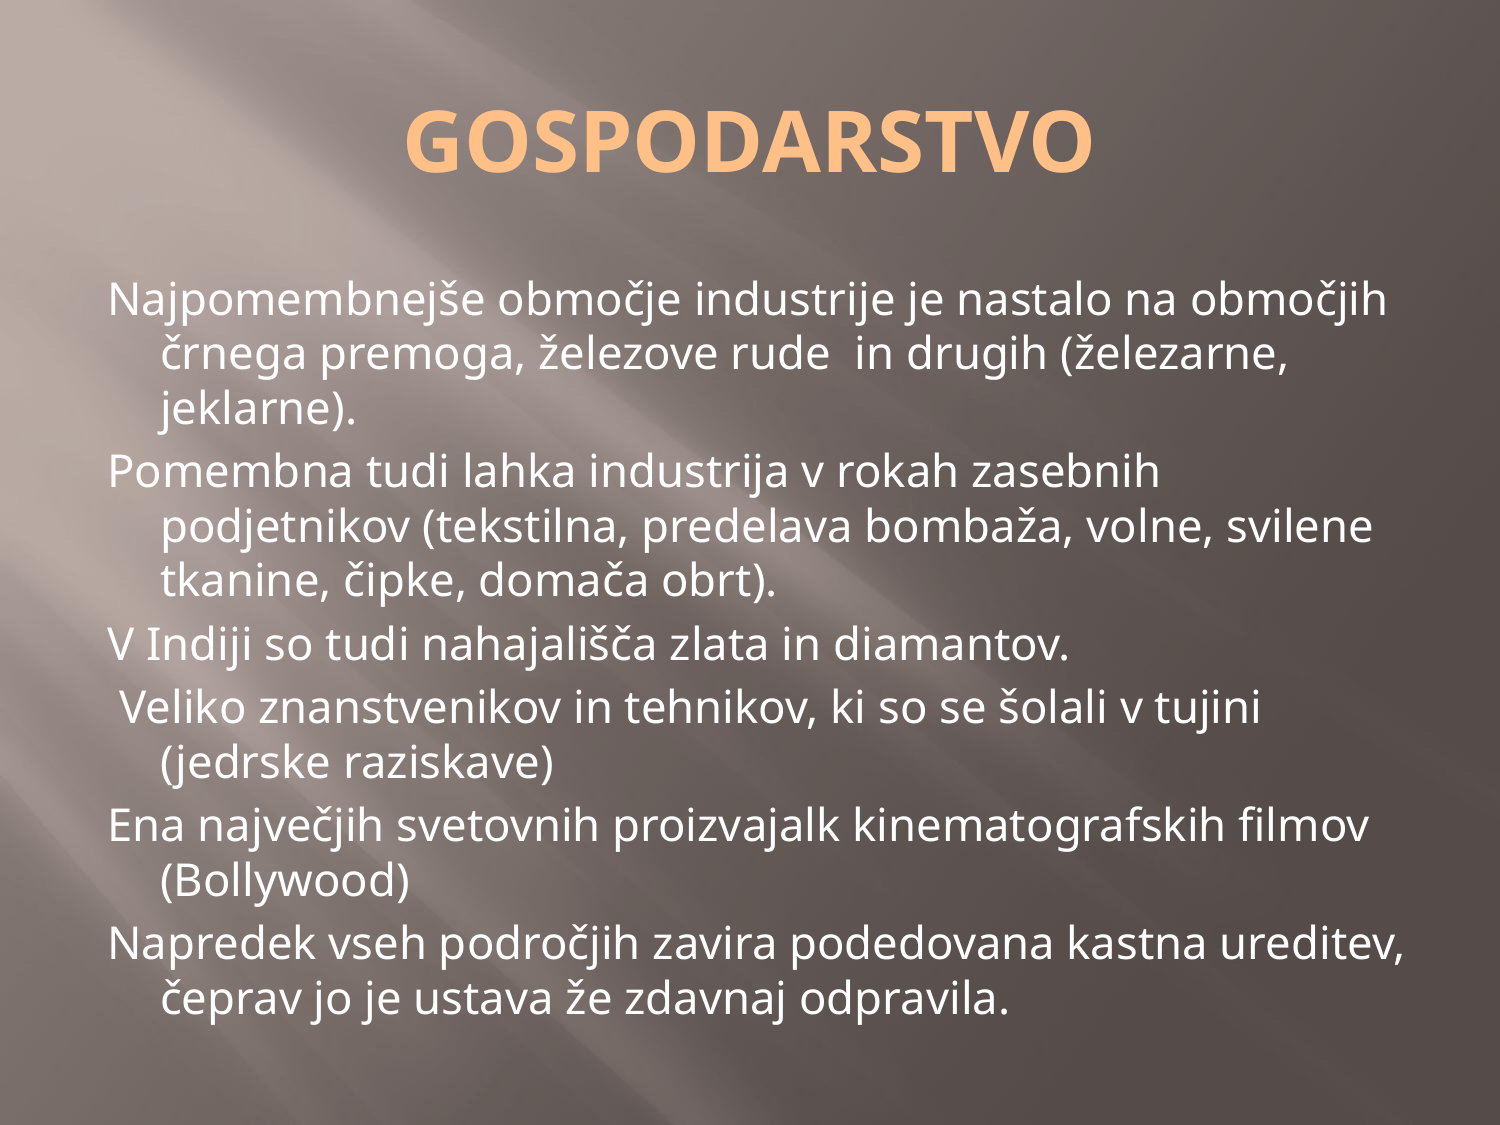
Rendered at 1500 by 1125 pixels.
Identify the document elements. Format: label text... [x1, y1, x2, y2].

title GOSPODARSTVO [75, 45, 1425, 233]
list Najpomembnejše območje industrije je nastalo na območjih črnega premoga, železove rude in drugih (železarne, jeklarne). Pomembna tudi lahka industrija v rokah zasebnih podjetnikov (tekstilna, predelava bombaža, volne, svilene tkanine, čipke, domača obrt). V Indiji so tudi nahajališča zlata in diamantov. Veliko znanstvenikov in tehnikov, ki so se šolali v tujini (jedrske raziskave) Ena največjih svetovnih proizvajalk kinematografskih filmov (Bollywood) Napredek vseh področjih zavira podedovana kastna ureditev, čeprav jo je ustava že zdavnaj odpravila. [75, 262, 1425, 1035]
picture [0, 0, 1500, 1125]
